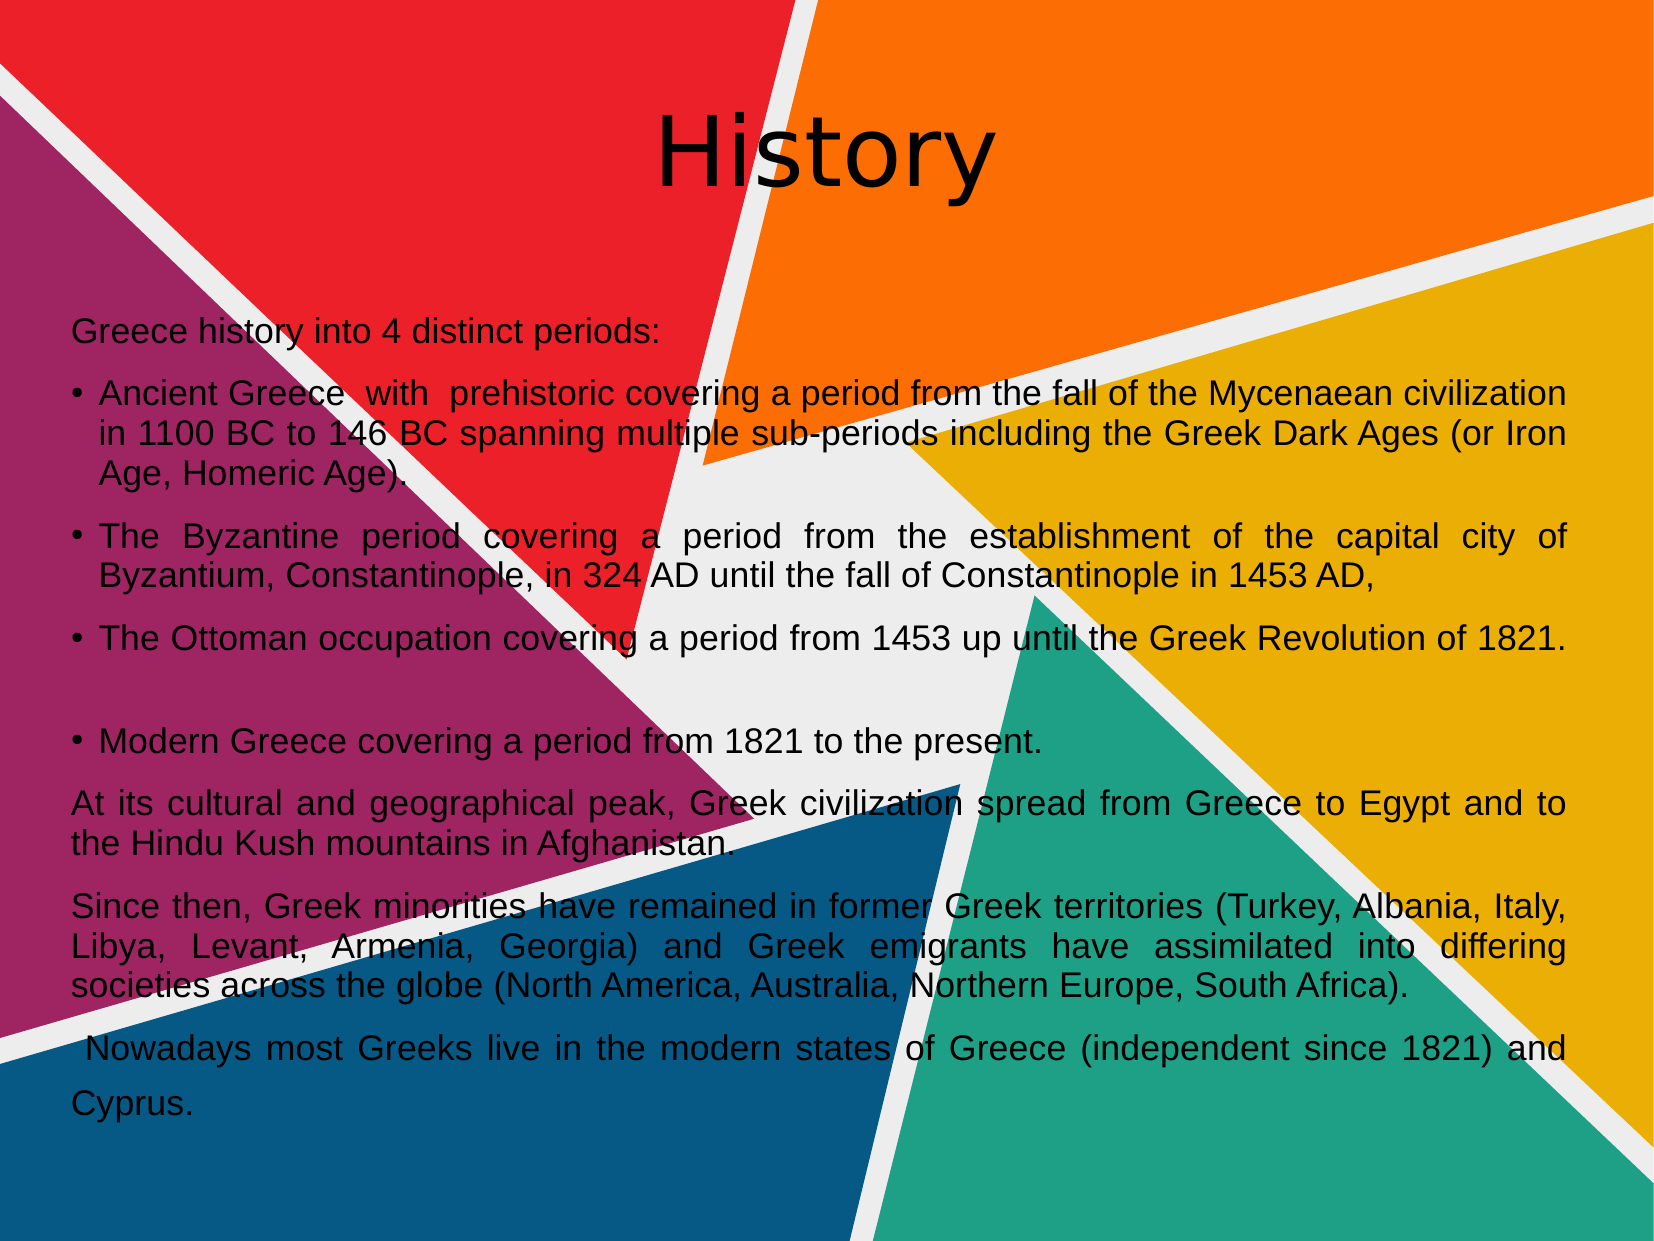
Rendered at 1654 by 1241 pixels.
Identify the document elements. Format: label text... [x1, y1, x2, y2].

list Greece history into 4 distinct periods: Ancient Greece with prehistoric covering a period from the fall of the Mycenaean civilization in 1100 BC to 146 BC spanning multiple sub-periods including the Greek Dark Ages (or Iron Age, Homeric Age). The Byzantine period covering a period from the establishment of the capital city of Byzantium, Constantinople, in 324 AD until the fall of Constantinople in 1453 AD, The Ottoman occupation covering a period from 1453 up until the Greek Revolution of 1821. Modern Greece covering a period from 1821 to the present. At its cultural and geographical peak, Greek civilization spread from Greece to Egypt and to the Hindu Kush mountains in Afghanistan. Since then, Greek minorities have remained in former Greek territories (Turkey, Albania, Italy, Libya, Levant, Armenia, Georgia) and Greek emigrants have assimilated into differing societies across the globe (North America, Australia, Northern Europe, South Africa). Nowadays most Greeks live in the modern states of Greece (independent since 1821) and Cyprus. [70, 248, 1571, 1134]
title History [82, 49, 1571, 248]
